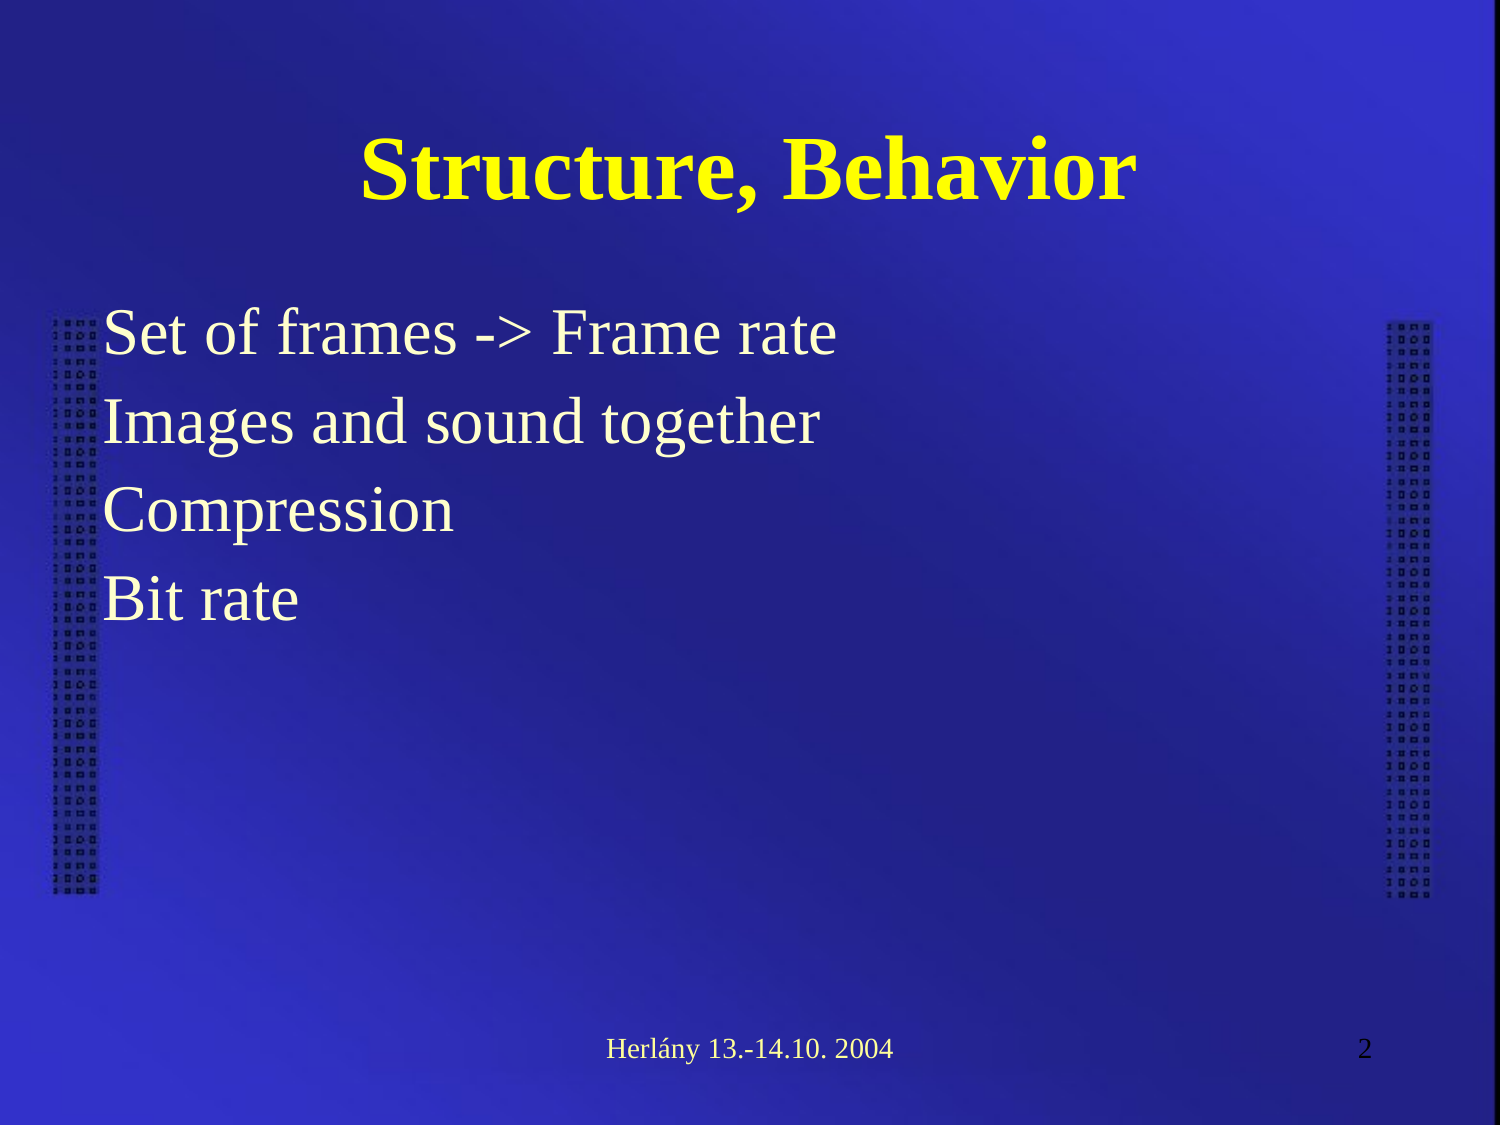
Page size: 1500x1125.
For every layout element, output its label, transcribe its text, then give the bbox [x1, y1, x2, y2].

title Structure, Behavior [112, 74, 1388, 263]
picture [0, 0, 1500, 1125]
list Set of frames -> Frame rate Images and sound together Compression Bit rate [87, 287, 1438, 988]
text_box 15 [1074, 1024, 1388, 1073]
text_box Herlány 13.-14.10. 2004 [512, 1024, 988, 1073]
